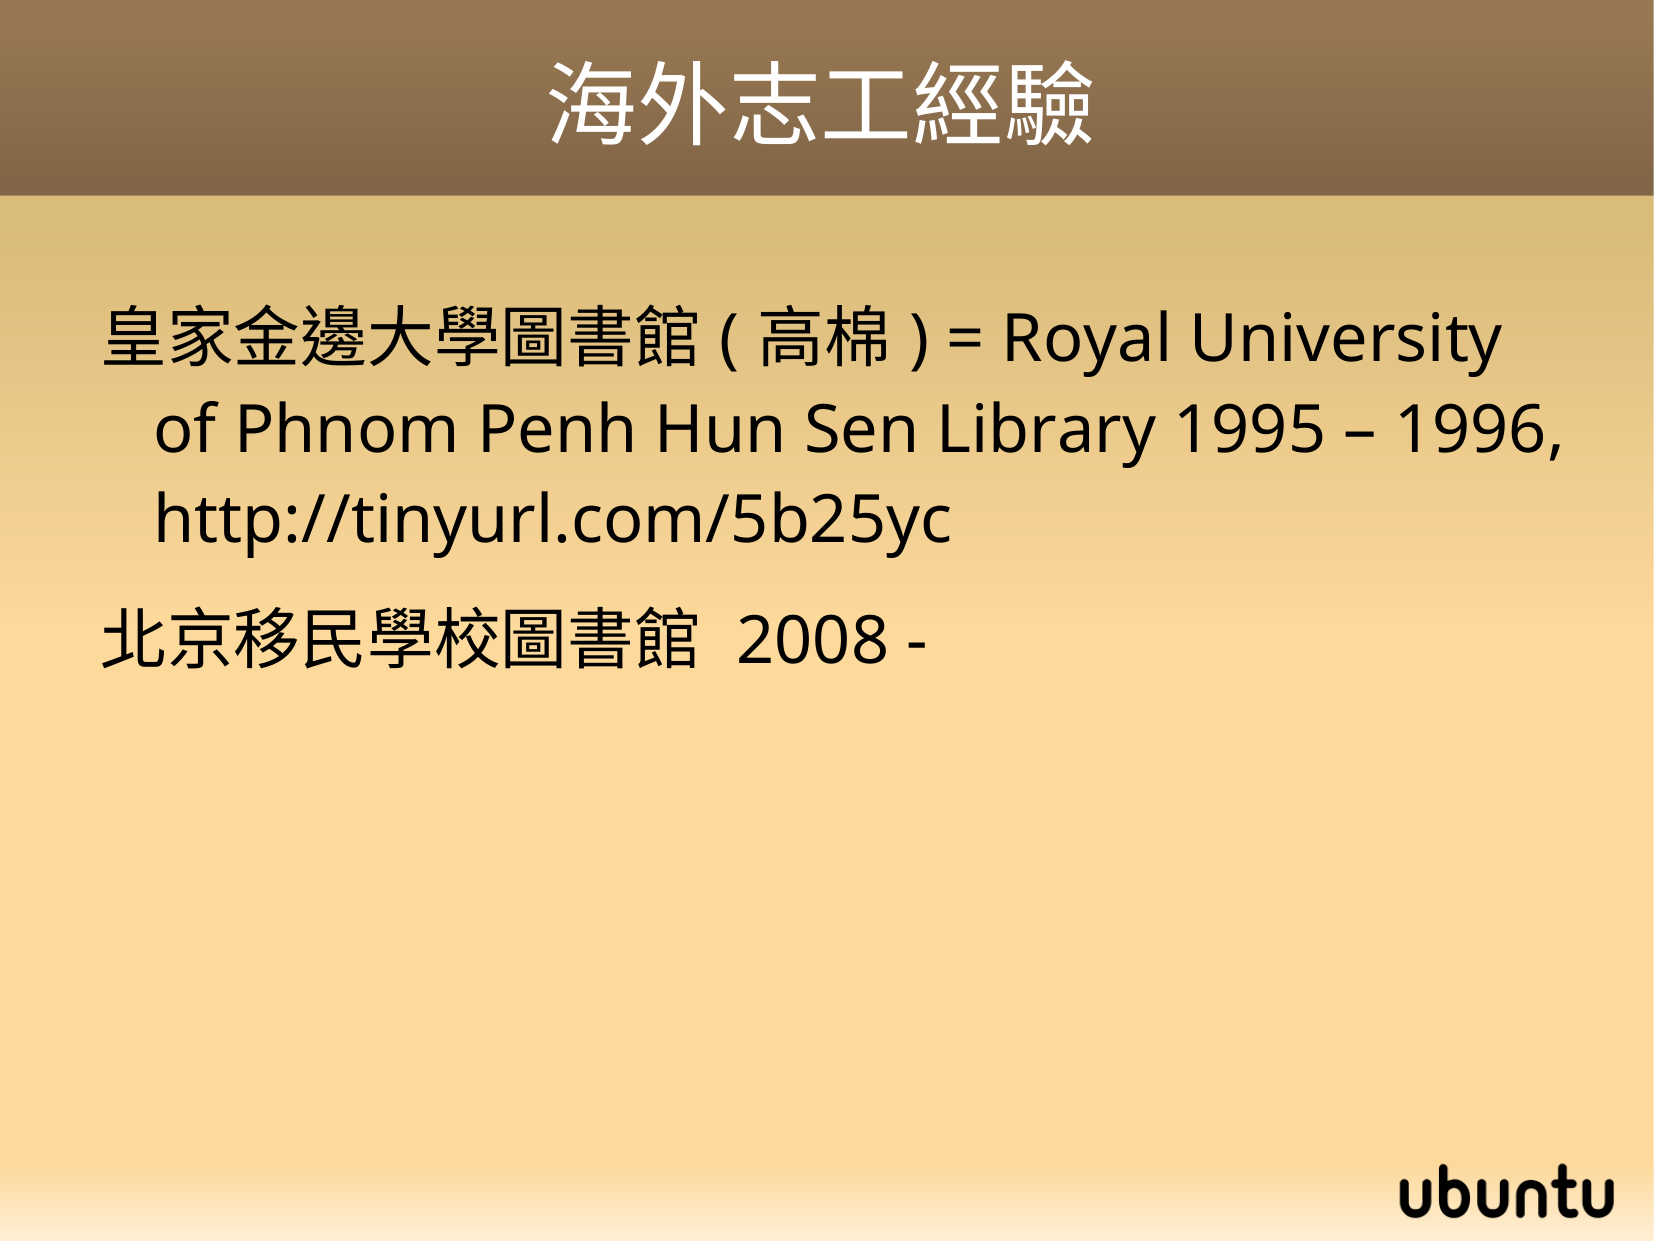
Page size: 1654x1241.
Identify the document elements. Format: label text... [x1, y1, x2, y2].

list 皇家金邊大學圖書館(高棉) = Royal University of Phnom Penh Hun Sen Library 1995 – 1996, http://tinyurl.com/5b25yc 北京移民學校圖書館 2008 - [82, 290, 1571, 1094]
title 海外志工經驗 [76, 7, 1565, 200]
picture [0, 0, 1654, 1241]
